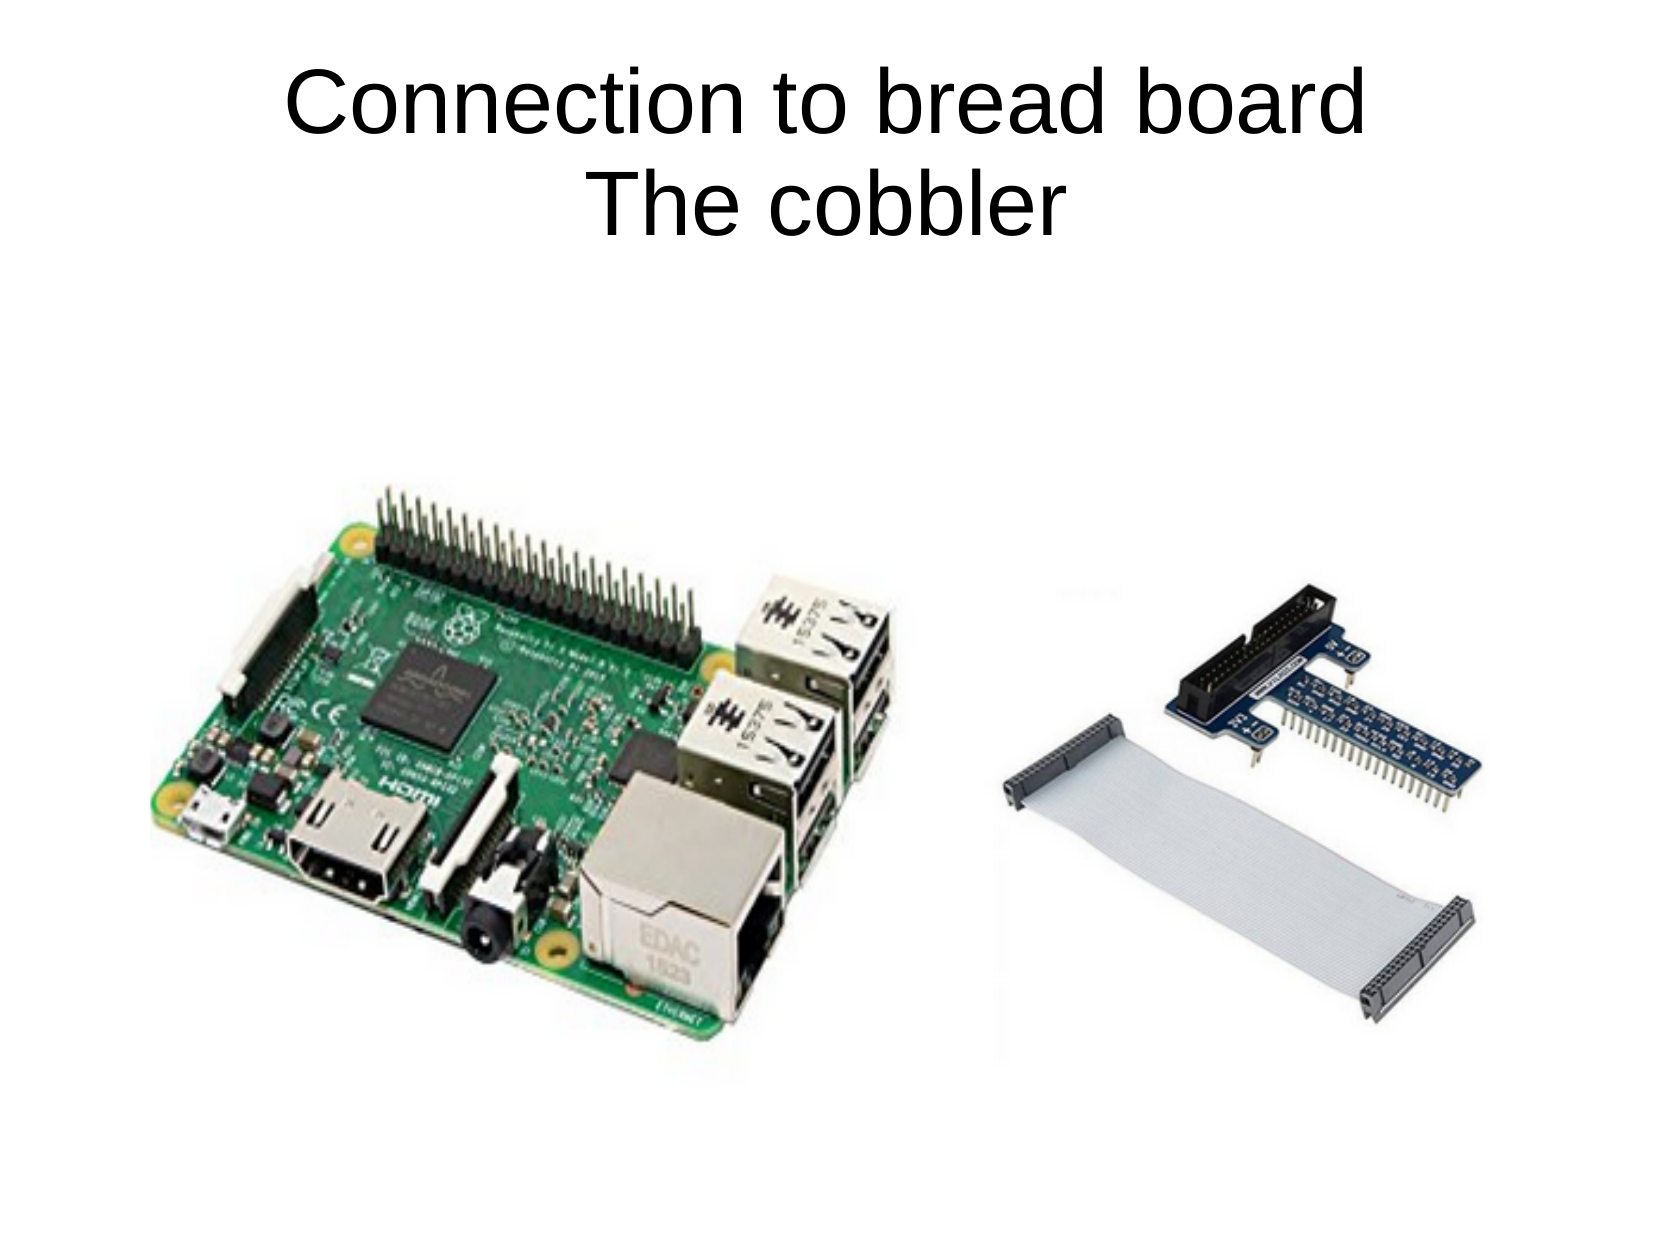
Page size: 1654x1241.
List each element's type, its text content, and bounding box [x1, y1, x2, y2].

picture [961, 479, 1576, 1081]
title Connection to bread board The cobbler [82, 49, 1571, 257]
picture [150, 368, 916, 1117]
